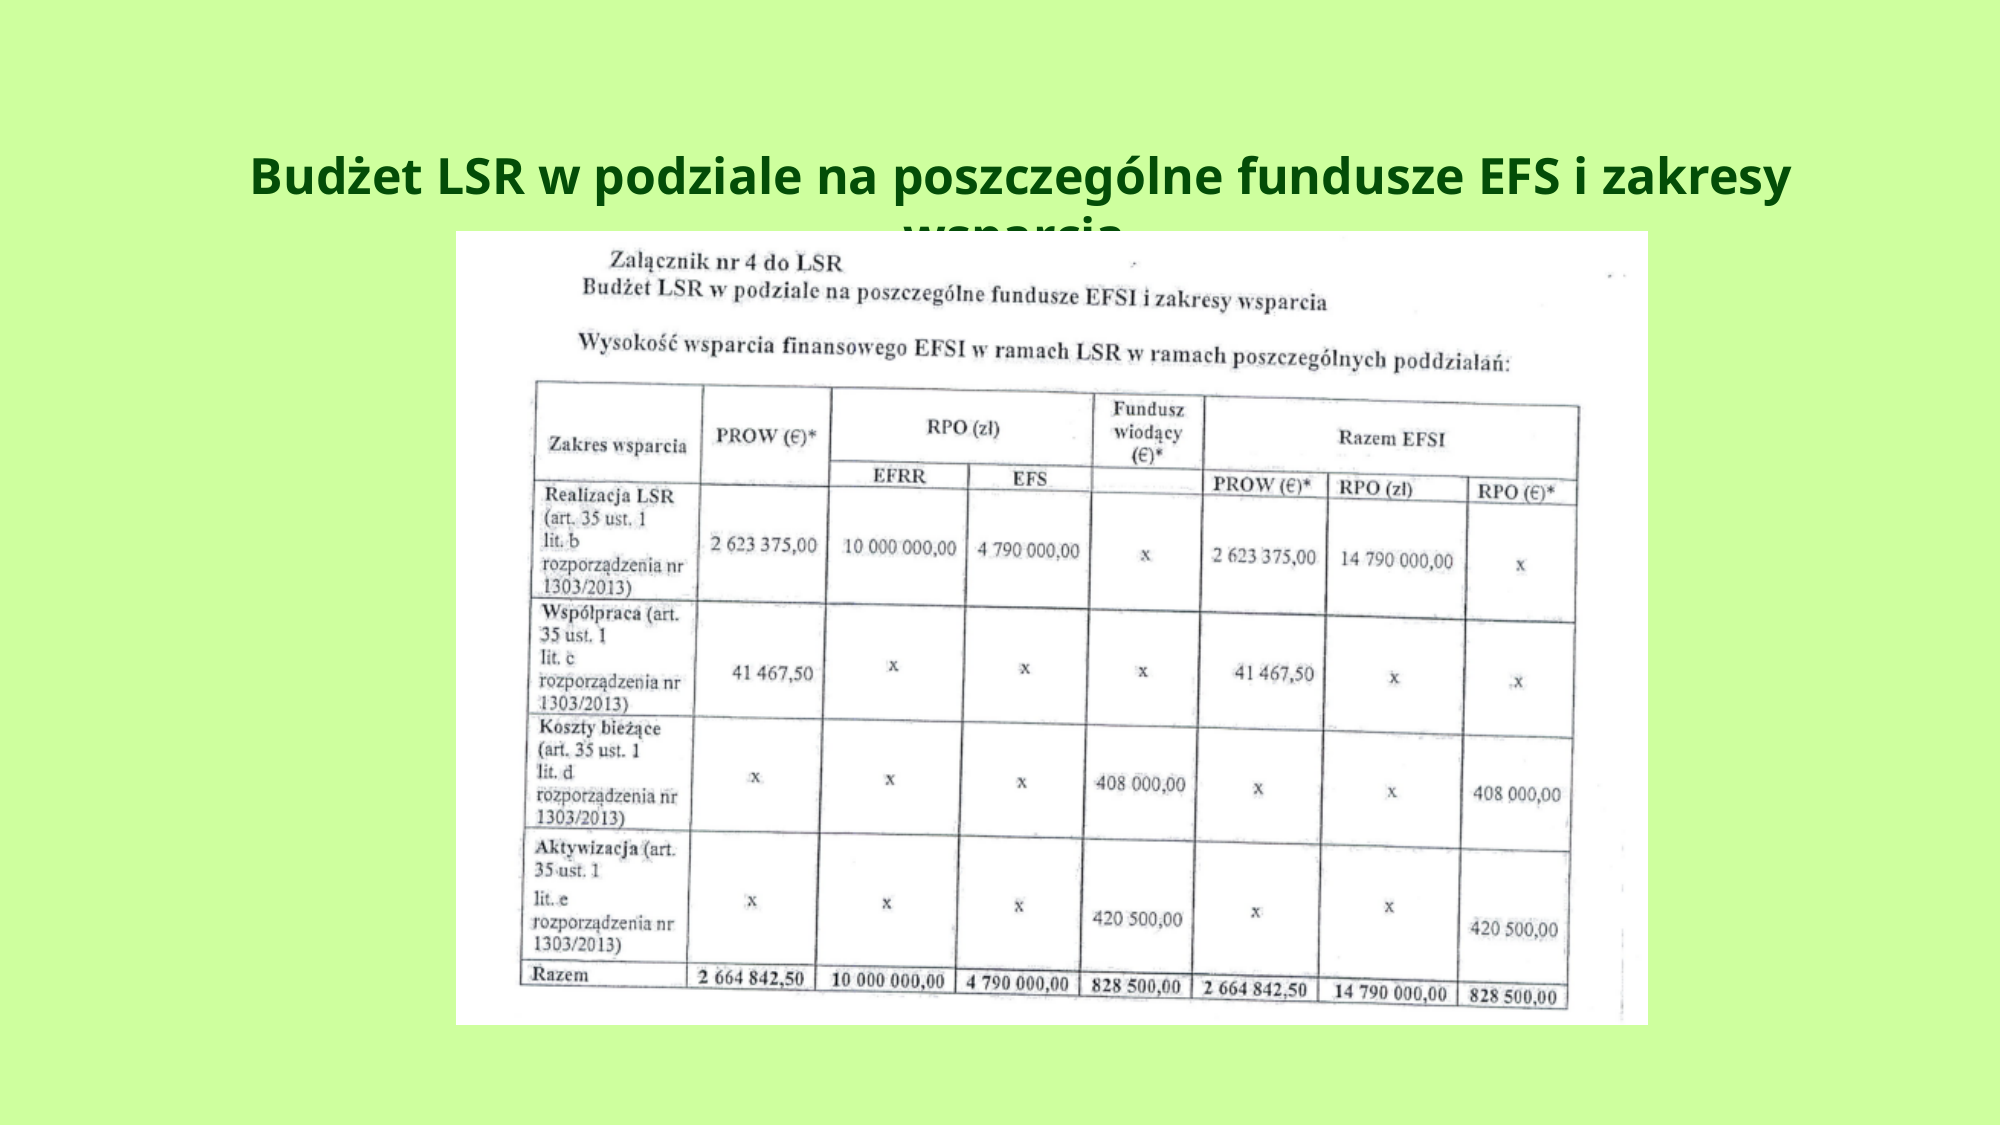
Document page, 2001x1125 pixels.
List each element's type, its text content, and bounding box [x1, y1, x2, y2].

title Budżet LSR w podziale na poszczególne fundusze EFS i zakresy wsparcia [125, 137, 1918, 214]
picture [456, 231, 1648, 1025]
